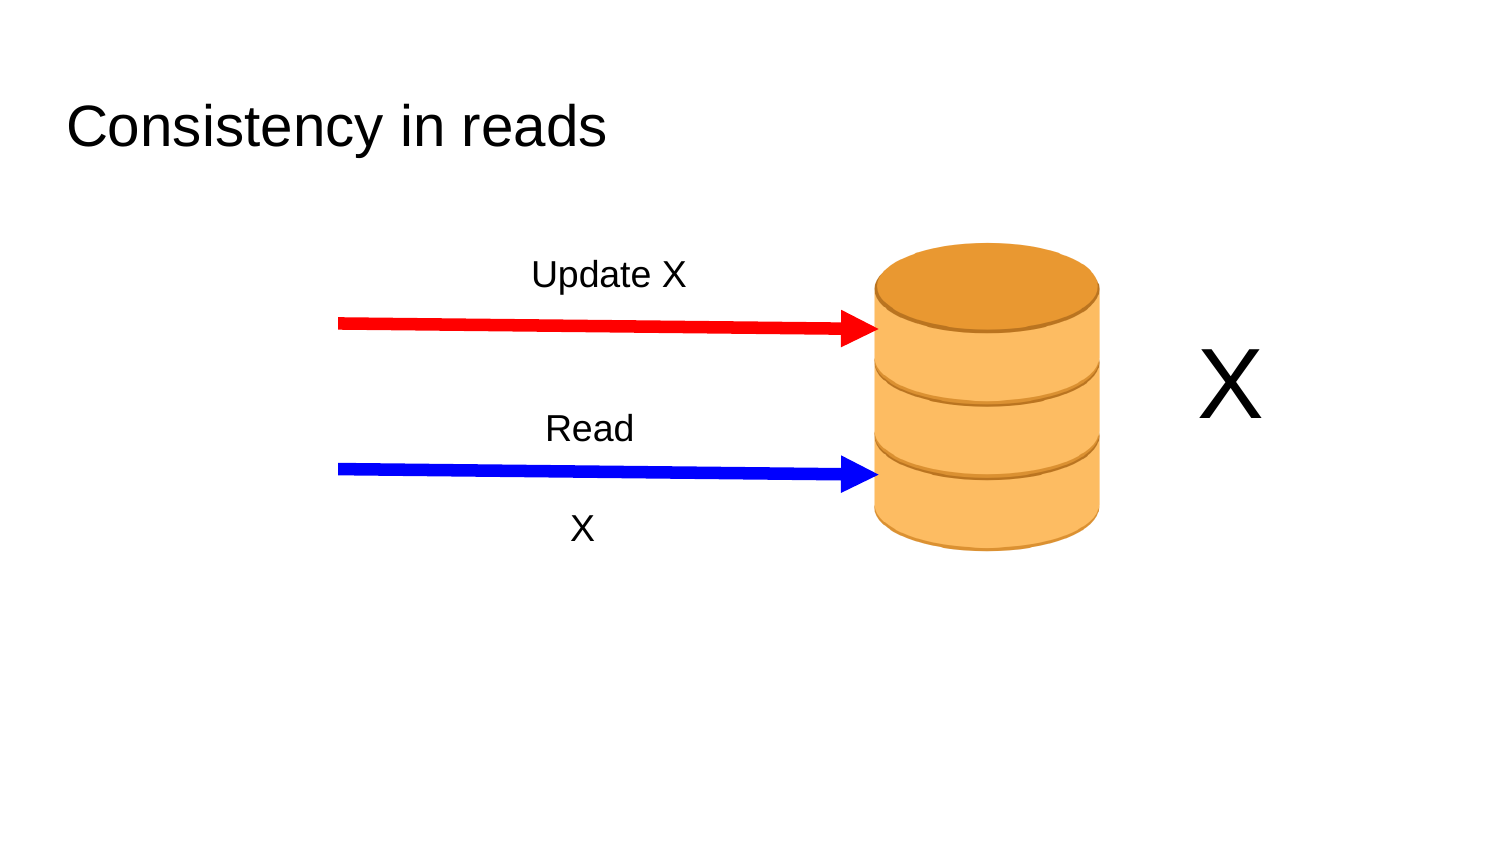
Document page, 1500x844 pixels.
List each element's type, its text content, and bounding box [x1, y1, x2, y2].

text_box X [555, 489, 712, 555]
text_box X [1181, 303, 1317, 455]
text_box Read [530, 389, 687, 455]
text_box Update X [516, 235, 736, 301]
title Consistency in reads [51, 72, 1449, 167]
picture [852, 235, 1115, 566]
